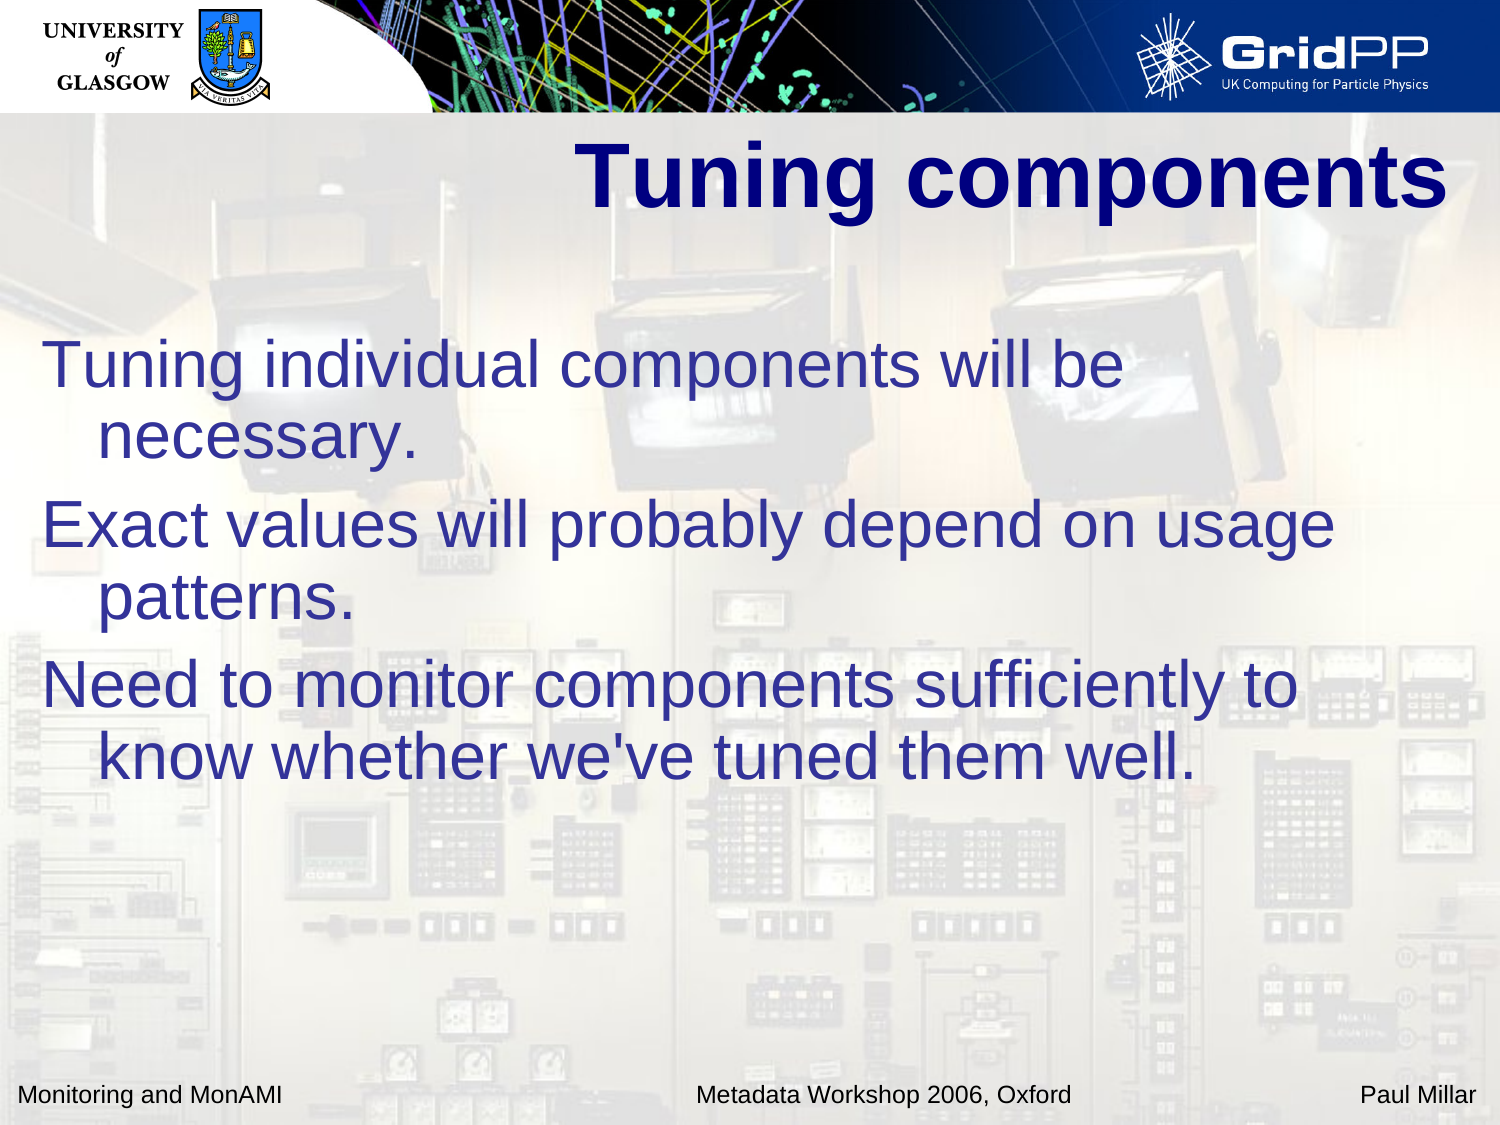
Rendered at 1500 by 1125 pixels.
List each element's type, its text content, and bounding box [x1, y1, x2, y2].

title Tuning components [568, 127, 1457, 230]
picture [0, 0, 1500, 1125]
list Tuning individual components will be necessary. Exact values will probably depend on usage patterns. Need to monitor components sufficiently to know whether we've tuned them well. [41, 329, 1442, 1058]
